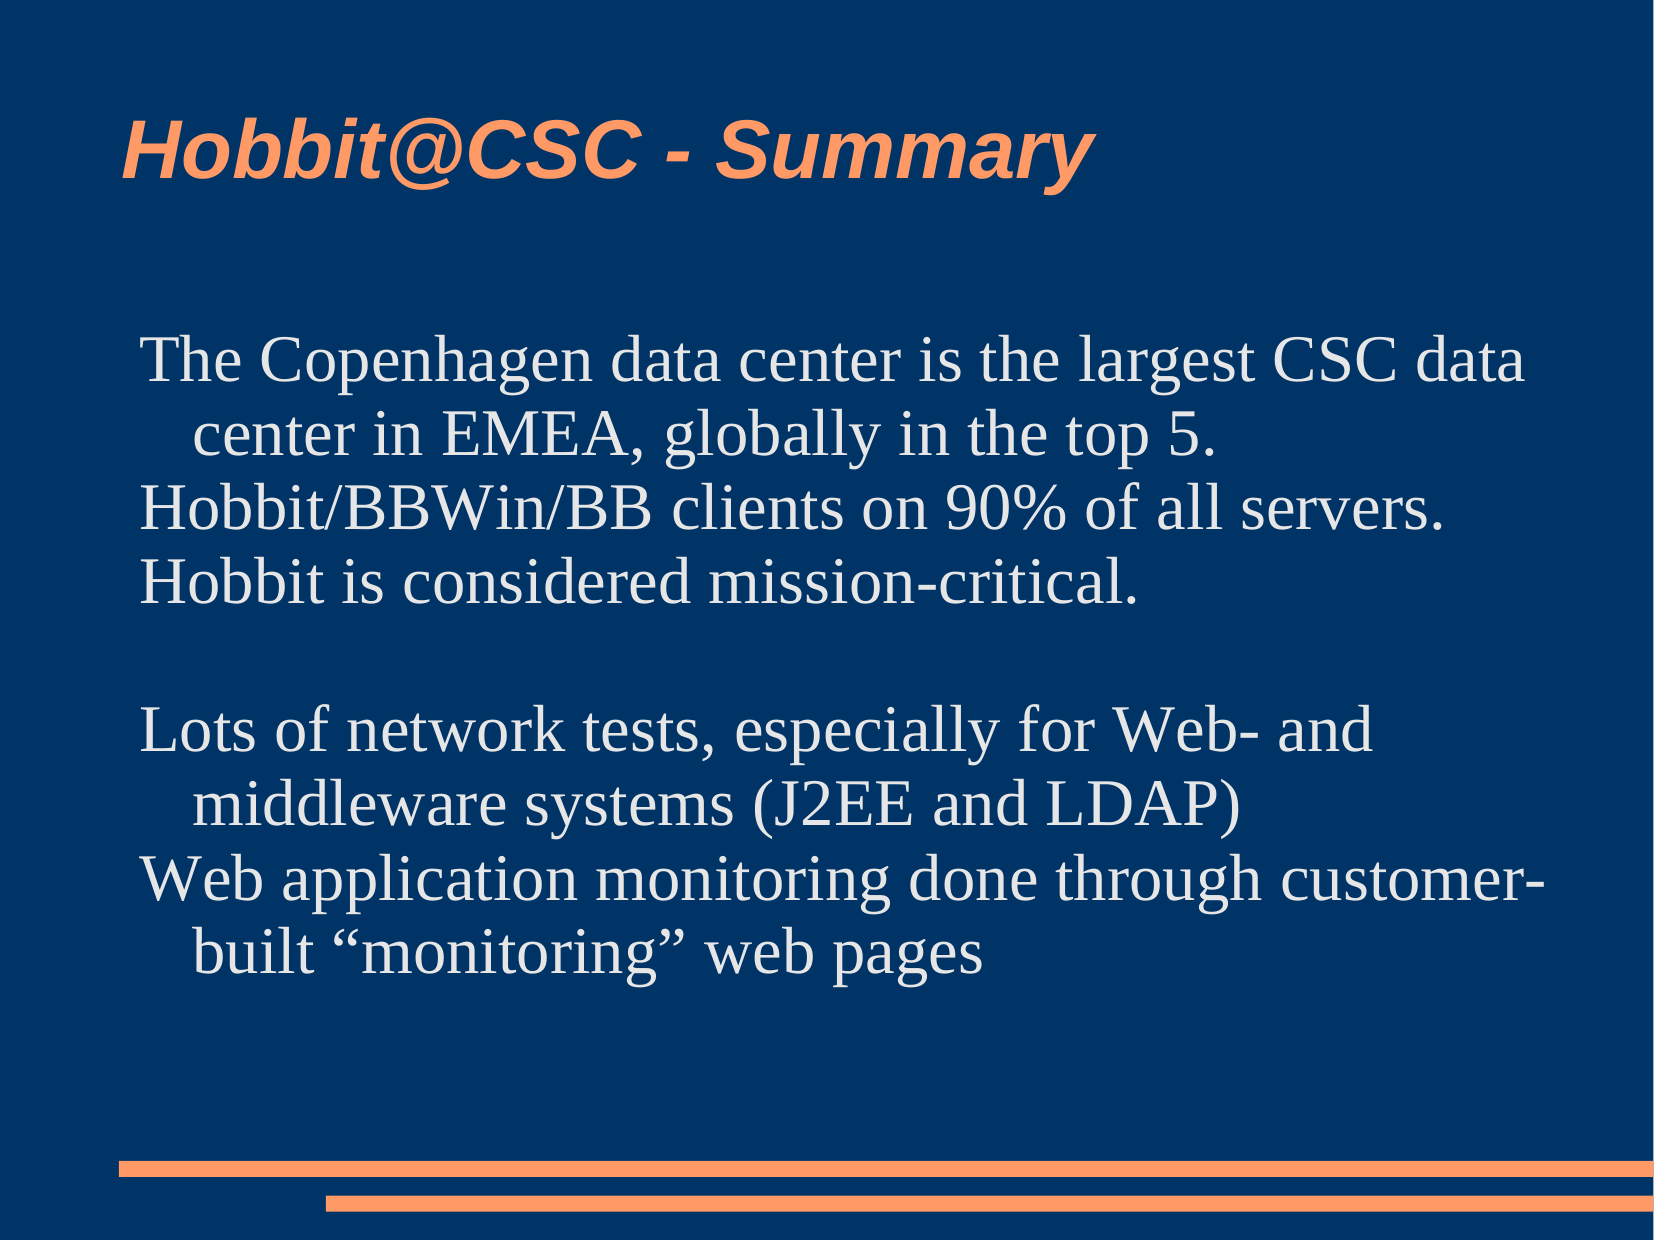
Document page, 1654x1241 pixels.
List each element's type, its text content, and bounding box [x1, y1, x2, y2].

list The Copenhagen data center is the largest CSC data center in EMEA, globally in the top 5. Hobbit/BBWin/BB clients on 90% of all servers. Hobbit is considered mission-critical. Lots of network tests, especially for Web- and middleware systems (J2EE and LDAP) Web application monitoring done through customer-built “monitoring” web pages [121, 322, 1561, 1133]
title Hobbit@CSC - Summary [121, 46, 1534, 254]
